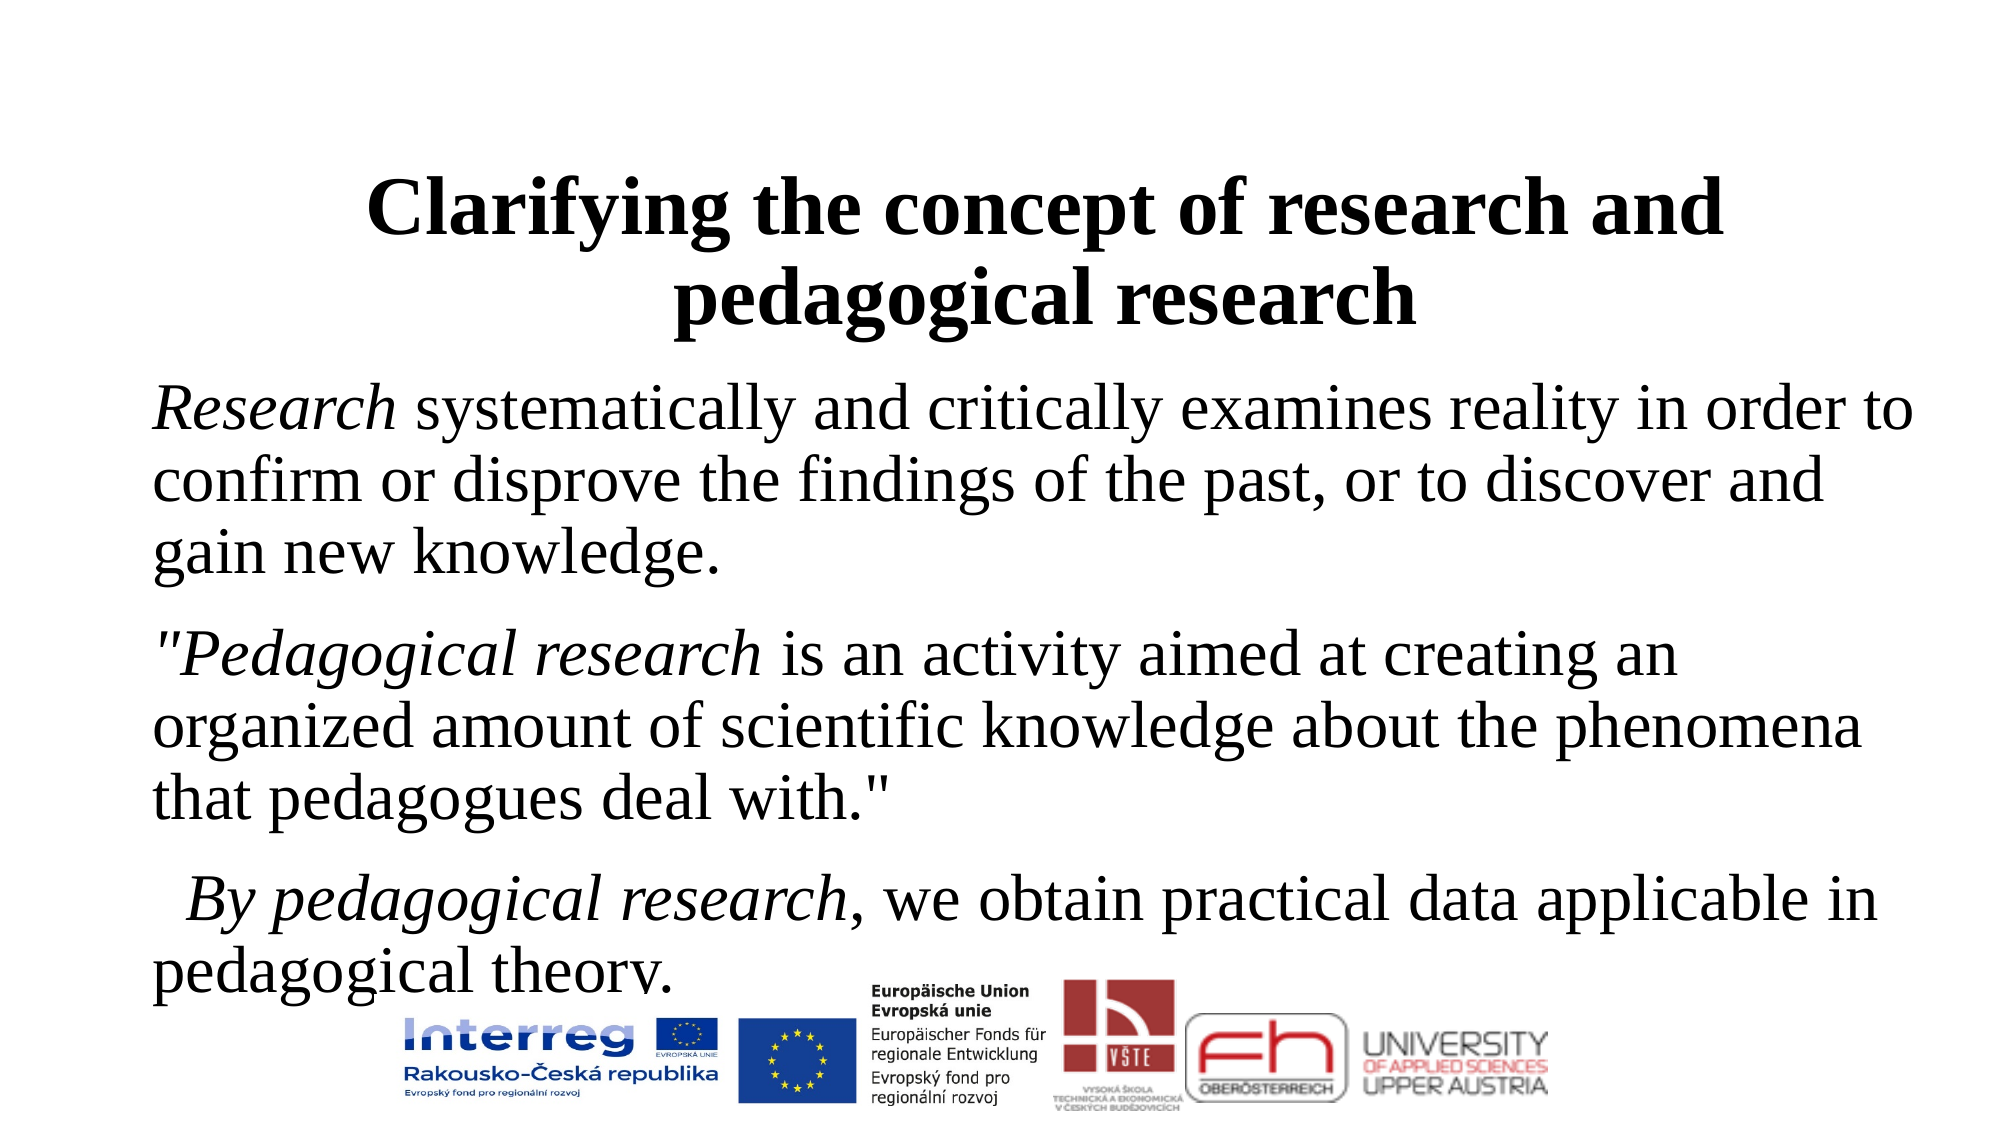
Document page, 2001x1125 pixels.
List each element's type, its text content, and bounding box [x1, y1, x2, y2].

list Clarifying the concept of research and pedagogical research Research systematically and critically examines reality in order to confirm or disprove the findings of the past, or to discover and gain new knowledge. "Pedagogical research is an activity aimed at creating an organized amount of scientific knowledge about the phenomena that pedagogues deal with." By pedagogical research, we obtain practical data applicable in pedagogical theory. [137, 155, 1955, 1014]
picture [1053, 979, 1184, 1111]
picture [374, 984, 1046, 1125]
picture [1185, 1013, 1548, 1103]
